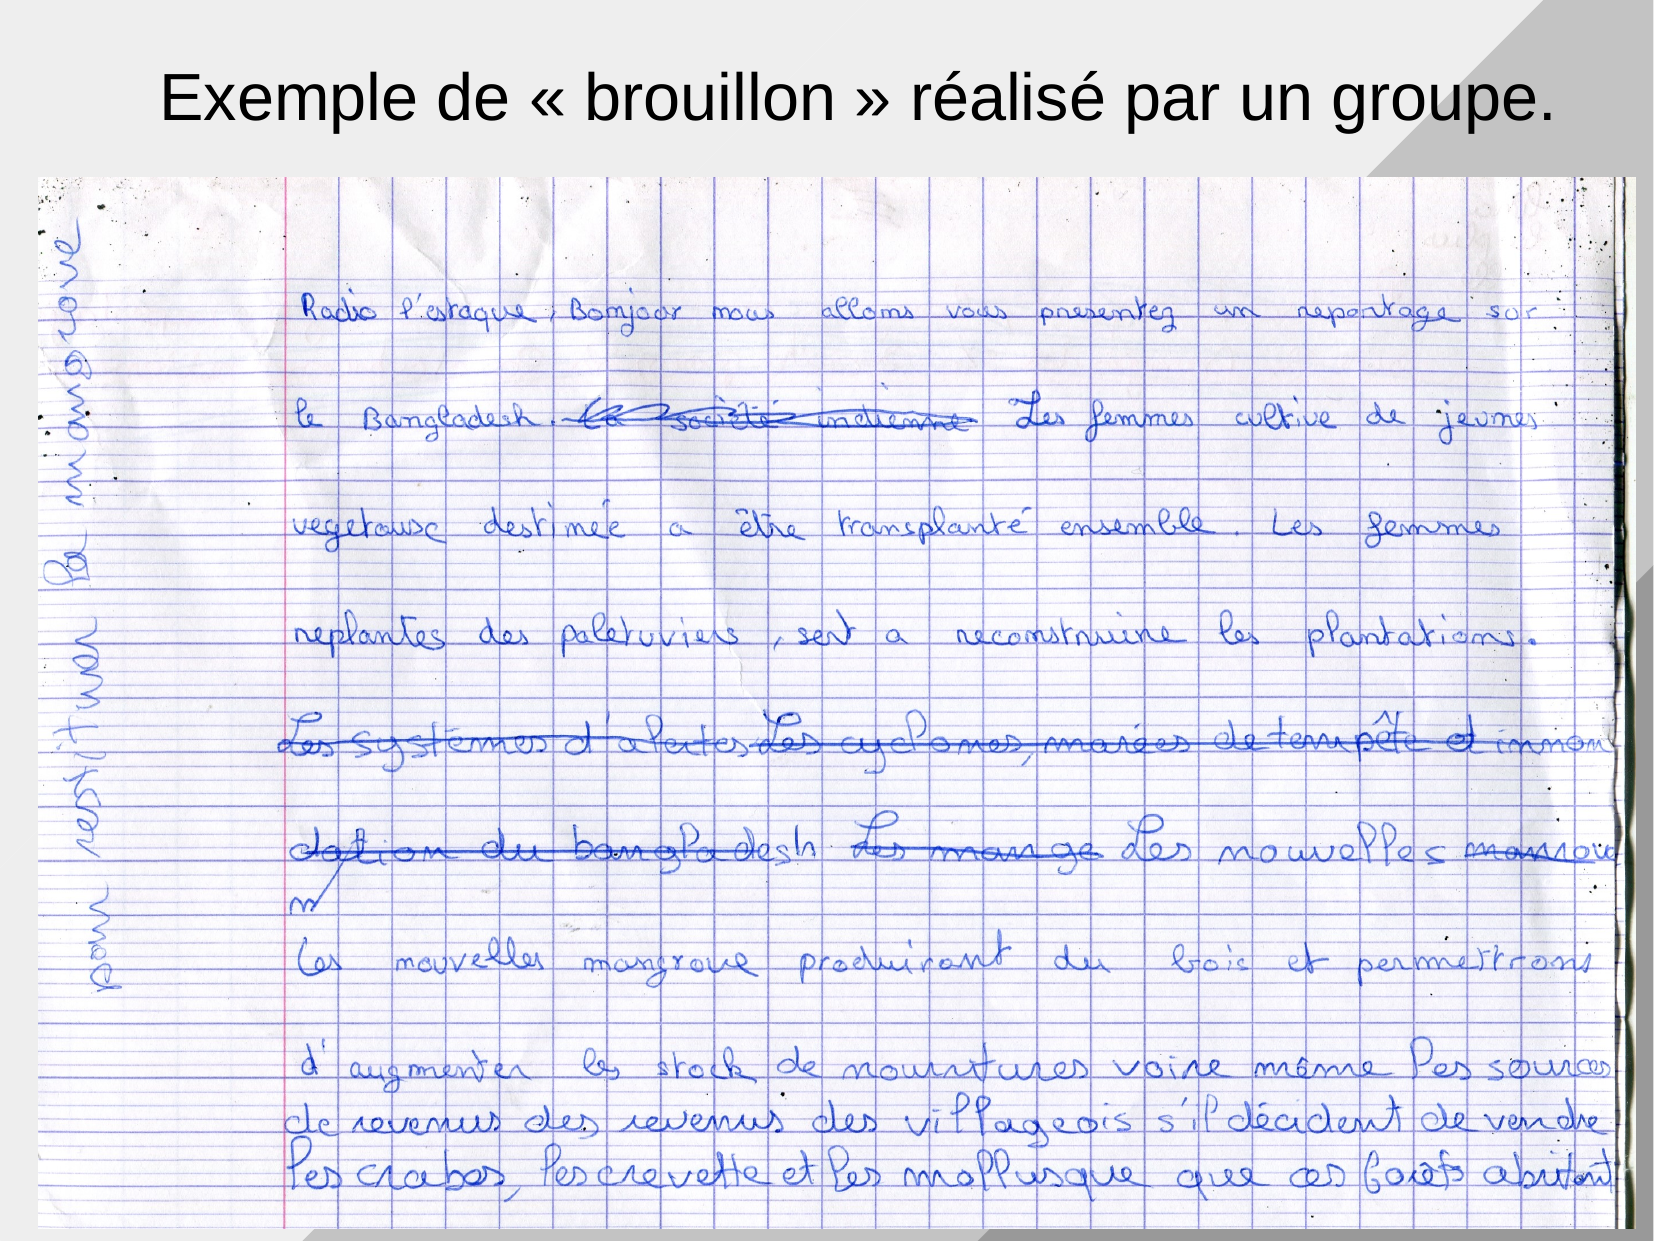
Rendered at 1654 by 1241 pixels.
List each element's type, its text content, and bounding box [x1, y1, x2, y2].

list Exemple de « brouillon » réalisé par un groupe. [88, 59, 1577, 136]
picture [38, 177, 1636, 1229]
